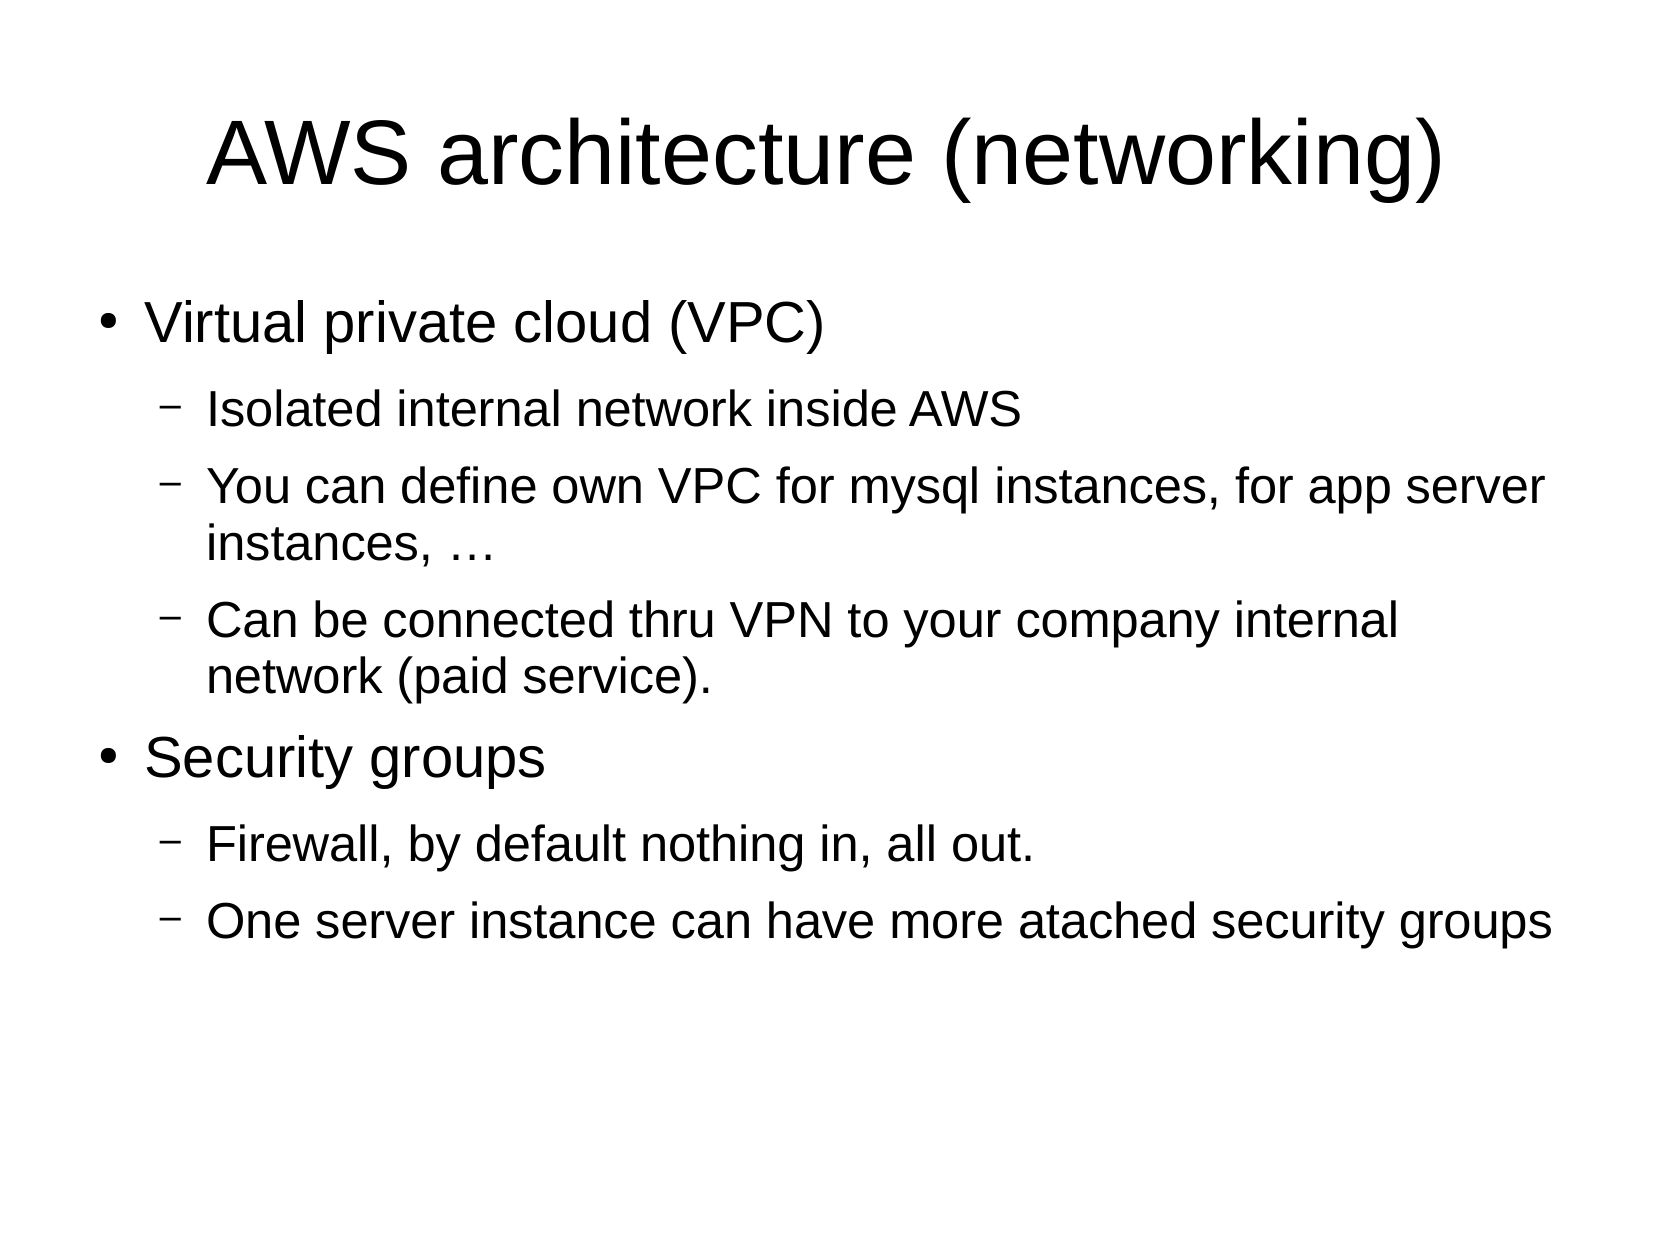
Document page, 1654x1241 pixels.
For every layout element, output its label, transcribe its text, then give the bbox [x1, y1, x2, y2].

list Virtual private cloud (VPC) Isolated internal network inside AWS You can define own VPC for mysql instances, for app server instances, … Can be connected thru VPN to your company internal network (paid service). Security groups Firewall, by default nothing in, all out. One server instance can have more atached security groups [82, 290, 1571, 1010]
title AWS architecture (networking) [82, 49, 1571, 257]
